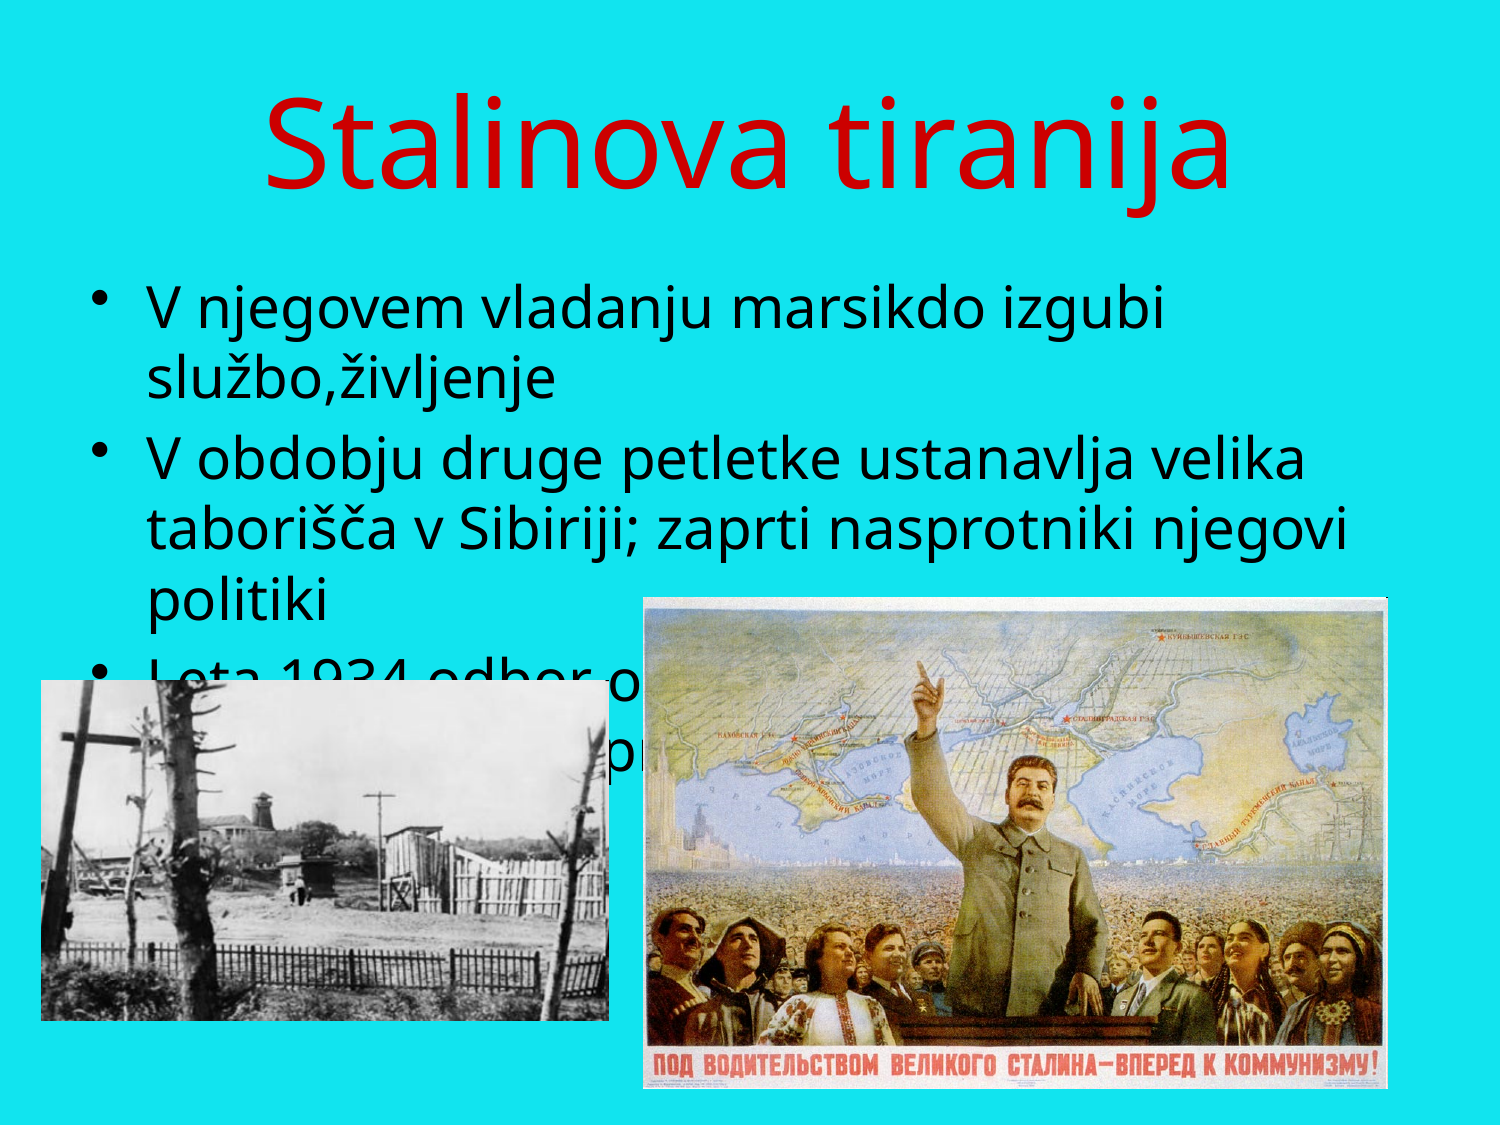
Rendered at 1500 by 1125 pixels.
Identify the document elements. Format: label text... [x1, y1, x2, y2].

picture [41, 680, 609, 1021]
title Stalinova tiranija [75, 45, 1425, 233]
picture [643, 597, 1388, 1090]
list V njegovem vladanju marsikdo izgubi službo,življenje V obdobju druge petletke ustanavlja velika taborišča v Sibiriji; zaprti nasprotniki njegovi politiki Leta 1934 odbor o tem da en član:kaznivo dejanjetreba zapreti vso družino [75, 262, 1425, 1005]
